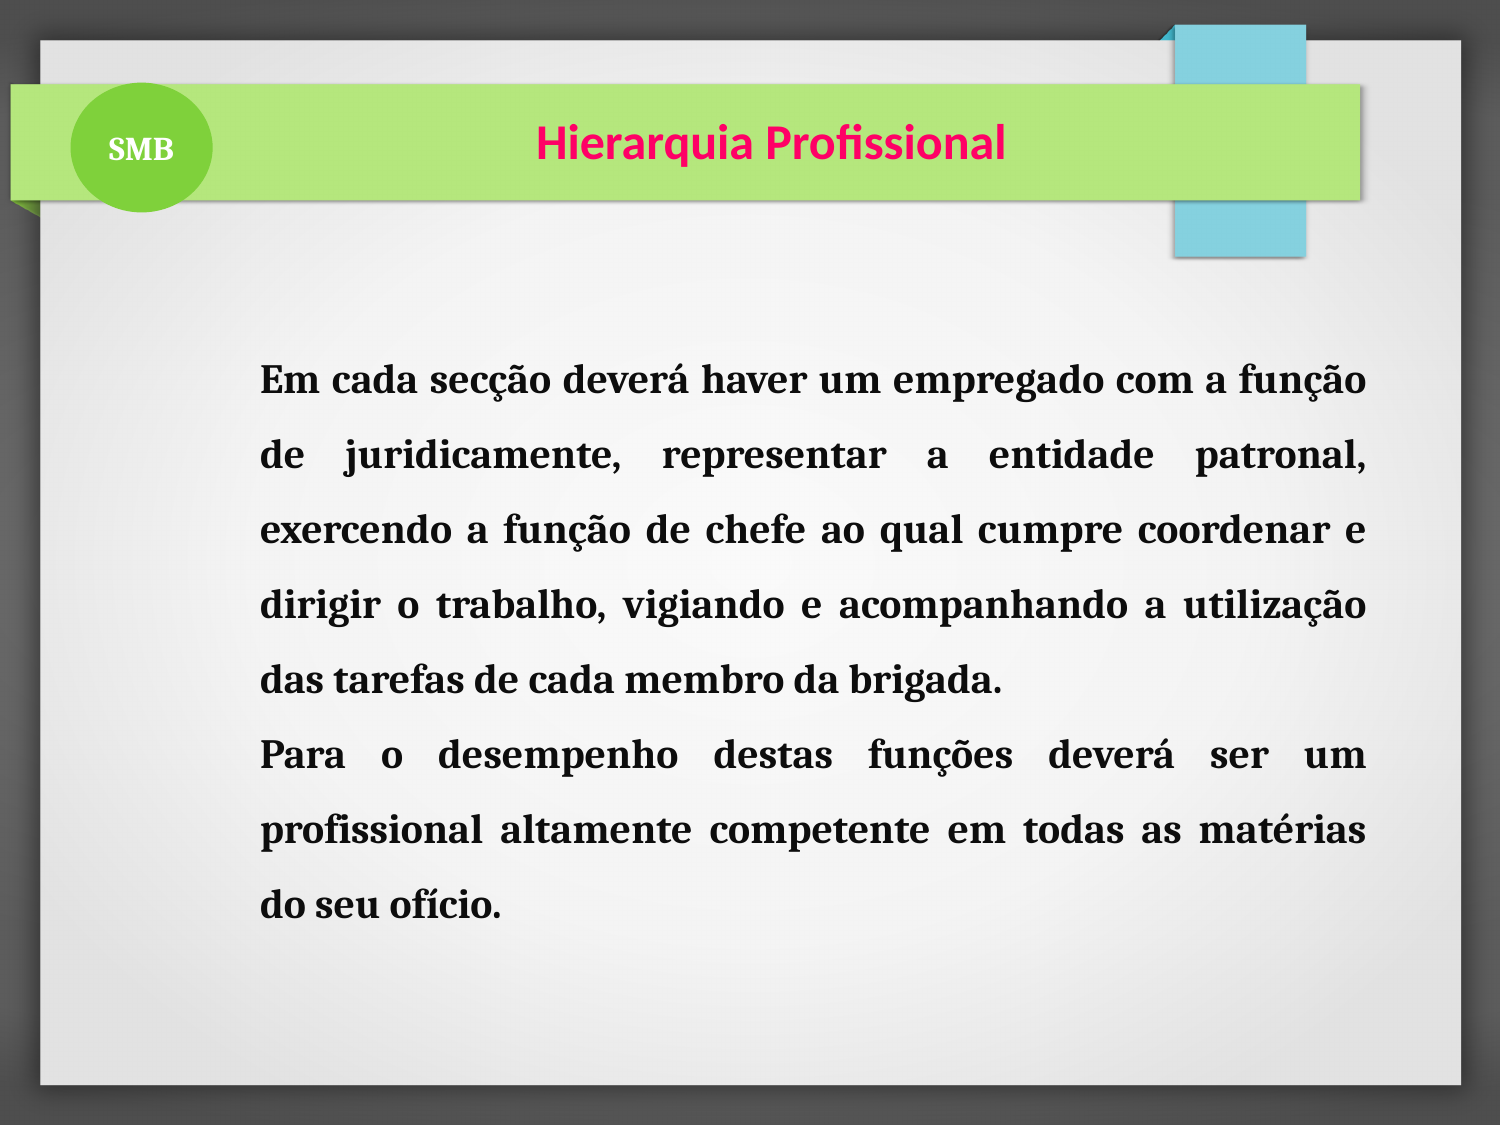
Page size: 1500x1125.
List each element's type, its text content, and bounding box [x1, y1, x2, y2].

text_box Em cada secção deverá haver um empregado com a função de juridicamente, representar a entidade patronal, exercendo a função de chefe ao qual cumpre coordenar e dirigir o trabalho, vigiando e acompanhando a utilização das tarefas de cada membro da brigada. Para o desempenho destas funções deverá ser um profissional altamente competente em todas as matérias do seu ofício. [245, 319, 1382, 935]
text_box SMB [70, 82, 213, 213]
text_box Hierarquia Profissional [245, 102, 1300, 178]
picture [0, 0, 1500, 1125]
